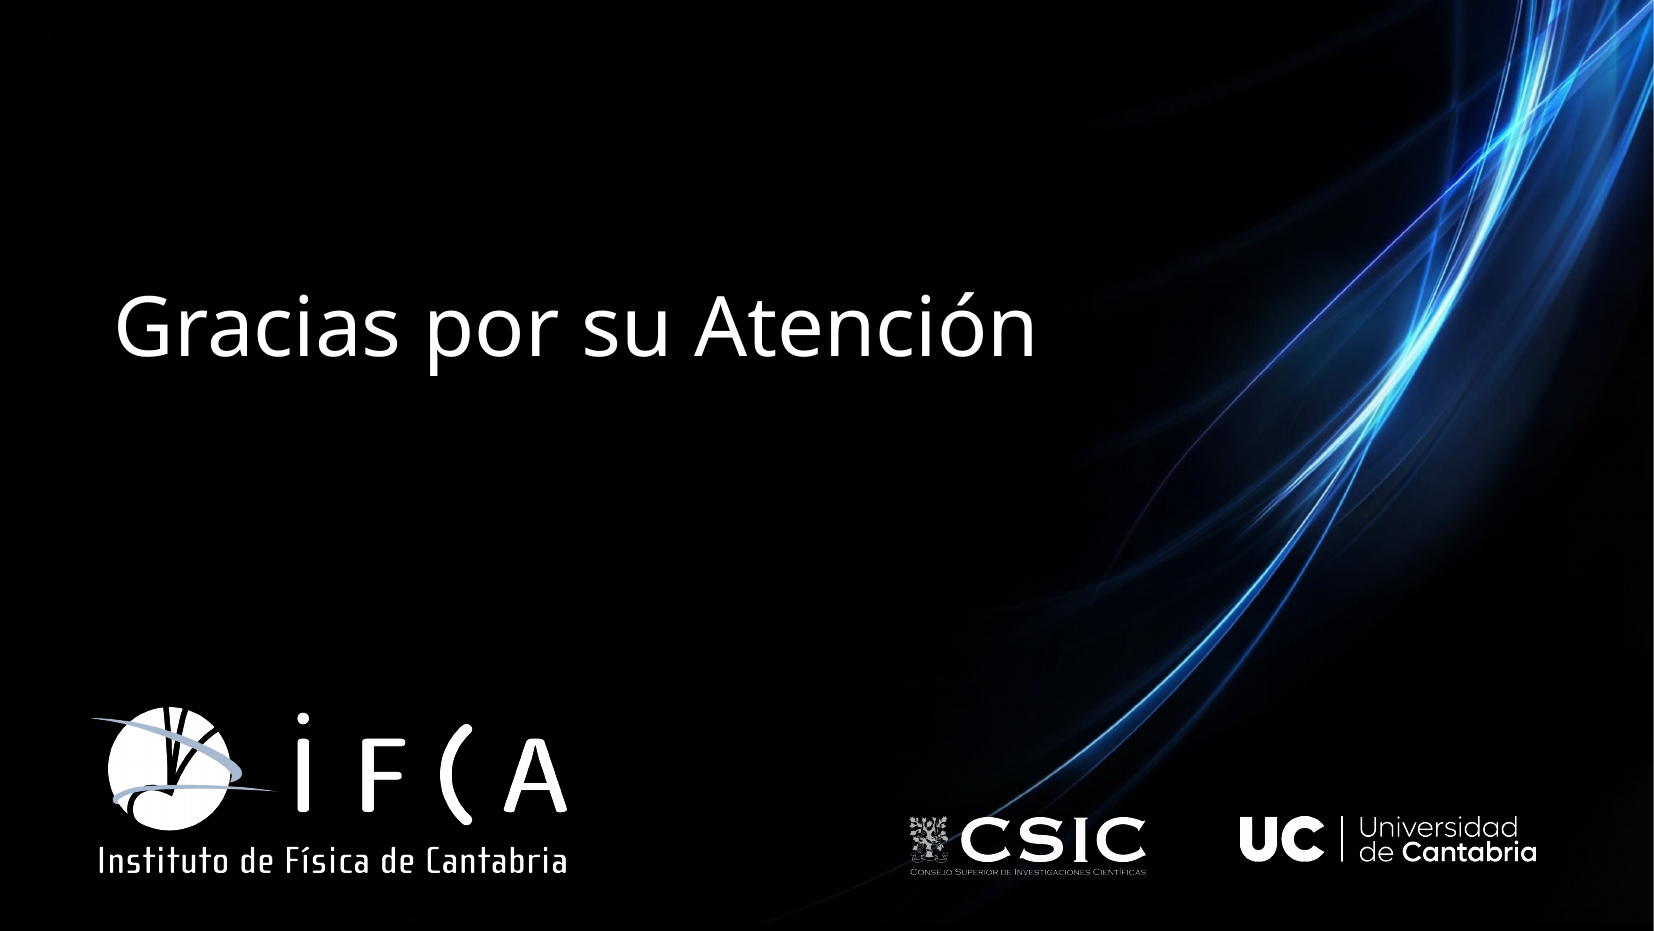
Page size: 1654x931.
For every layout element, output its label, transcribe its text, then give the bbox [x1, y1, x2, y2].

title Gracias por su Atención [98, 265, 1241, 400]
picture [0, 0, 1654, 931]
